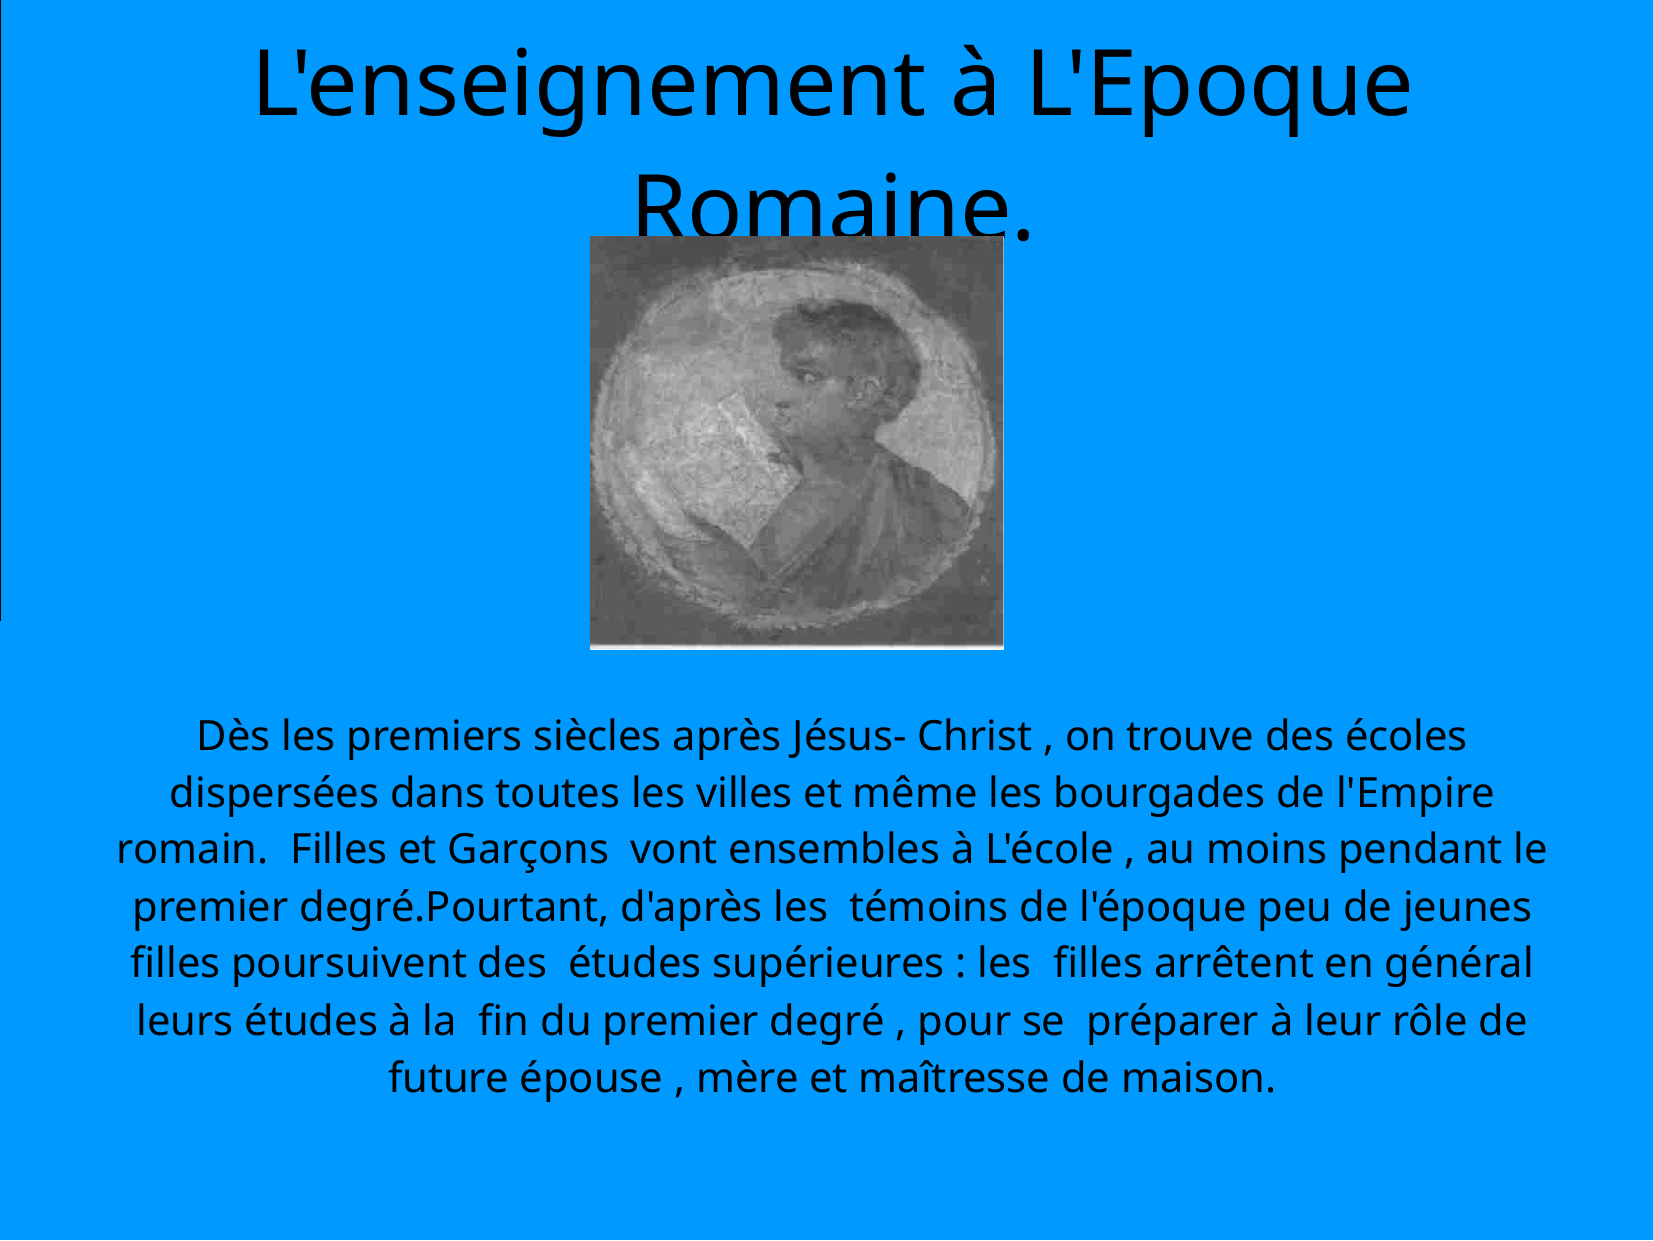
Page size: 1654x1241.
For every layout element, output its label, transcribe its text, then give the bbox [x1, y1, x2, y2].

picture [590, 236, 1004, 650]
subtitle Dès les premiers siècles après Jésus- Christ , on trouve des écoles dispersées dans toutes les villes et même les bourgades de l'Empire romain. Filles et Garçons vont ensembles à L'école , au moins pendant le premier degré.Pourtant, d'après les témoins de l'époque peu de jeunes filles poursuivent des études supérieures : les filles arrêtent en général leurs études à la fin du premier degré , pour se préparer à leur rôle de future épouse , mère et maîtresse de maison. [88, 657, 1577, 1152]
text_box L'enseignement à L'Epoque Romaine. [42, 78, 1625, 207]
